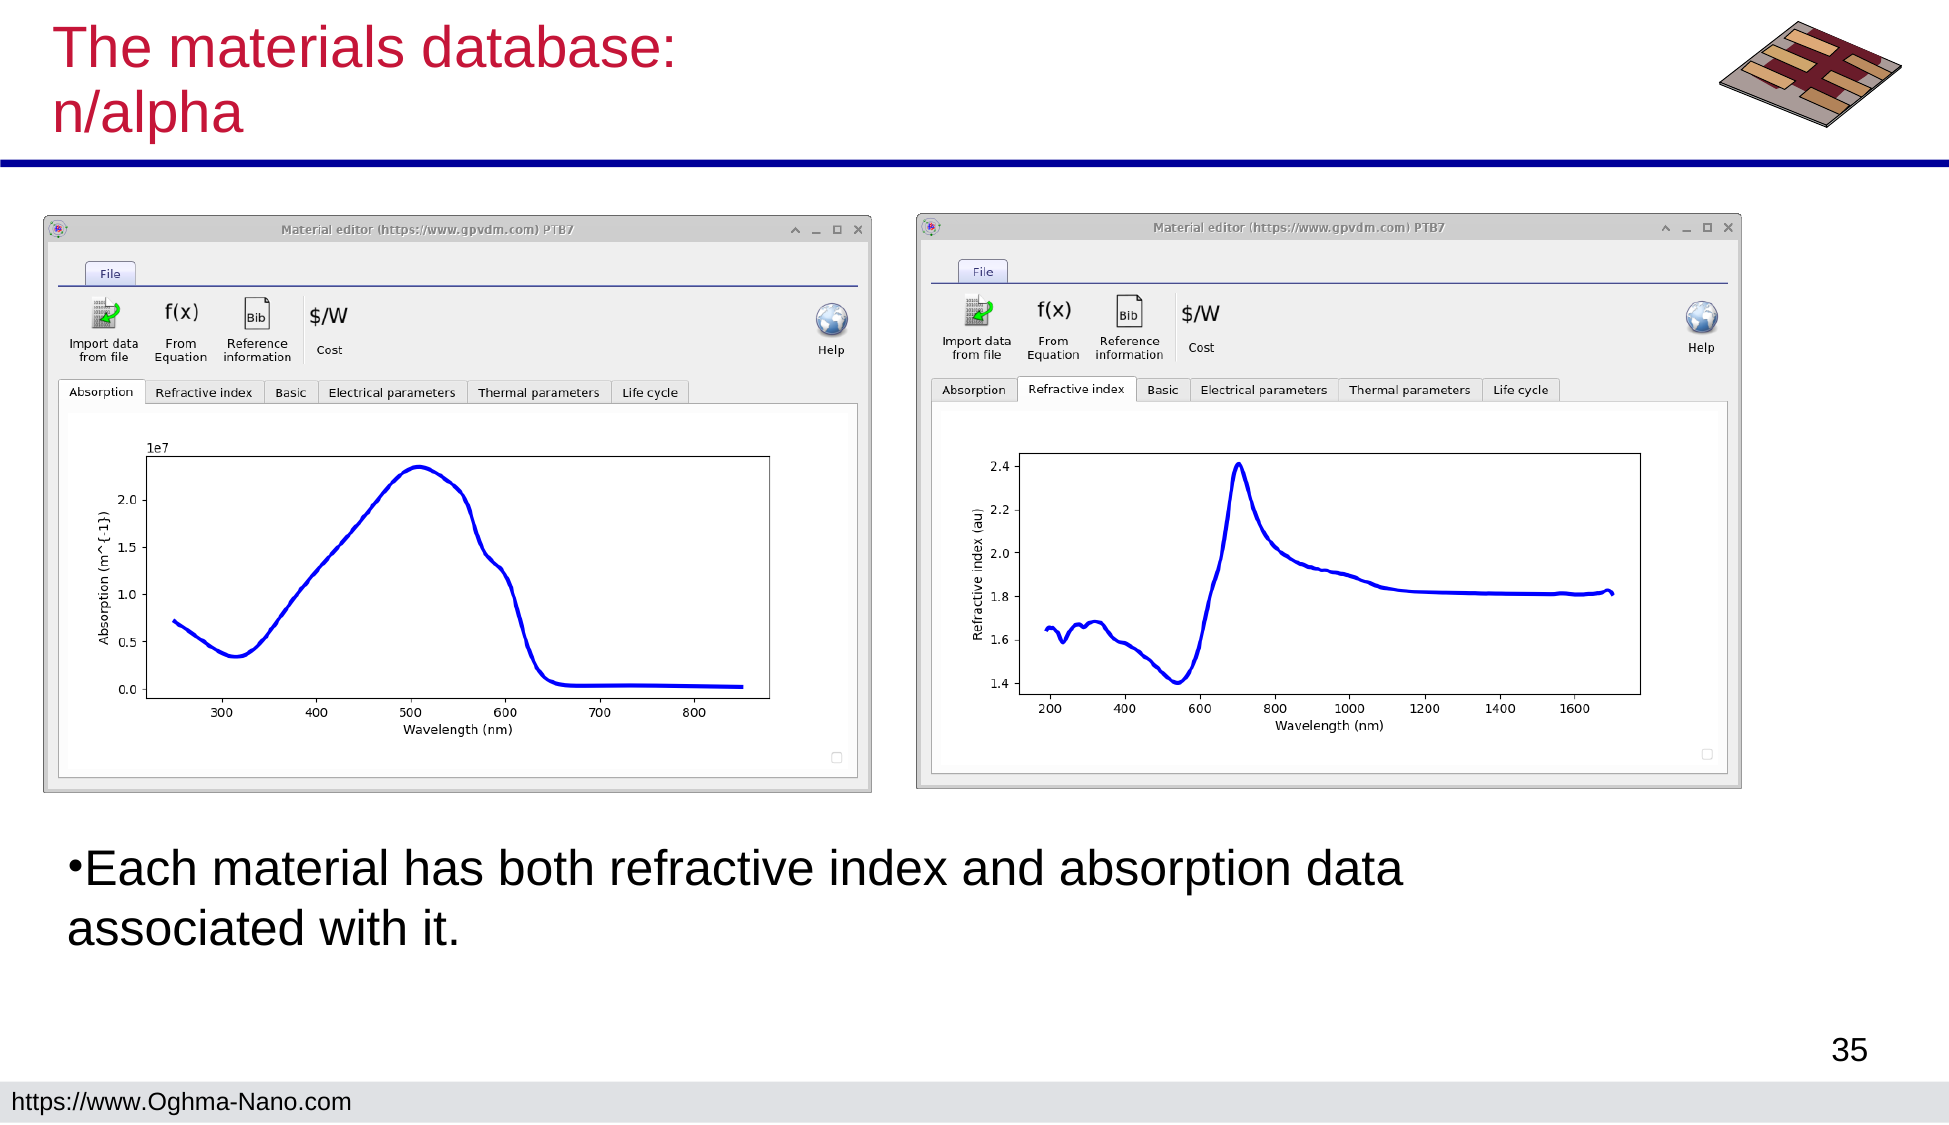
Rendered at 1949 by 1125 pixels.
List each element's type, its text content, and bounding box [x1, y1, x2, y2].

text_box <number> [1816, 1021, 1949, 1091]
text_box Each material has both refractive index and absorption data associated with it. [52, 828, 1432, 1125]
title The materials database: n/alpha [37, 6, 1479, 153]
picture [916, 213, 1742, 790]
picture [43, 215, 872, 793]
